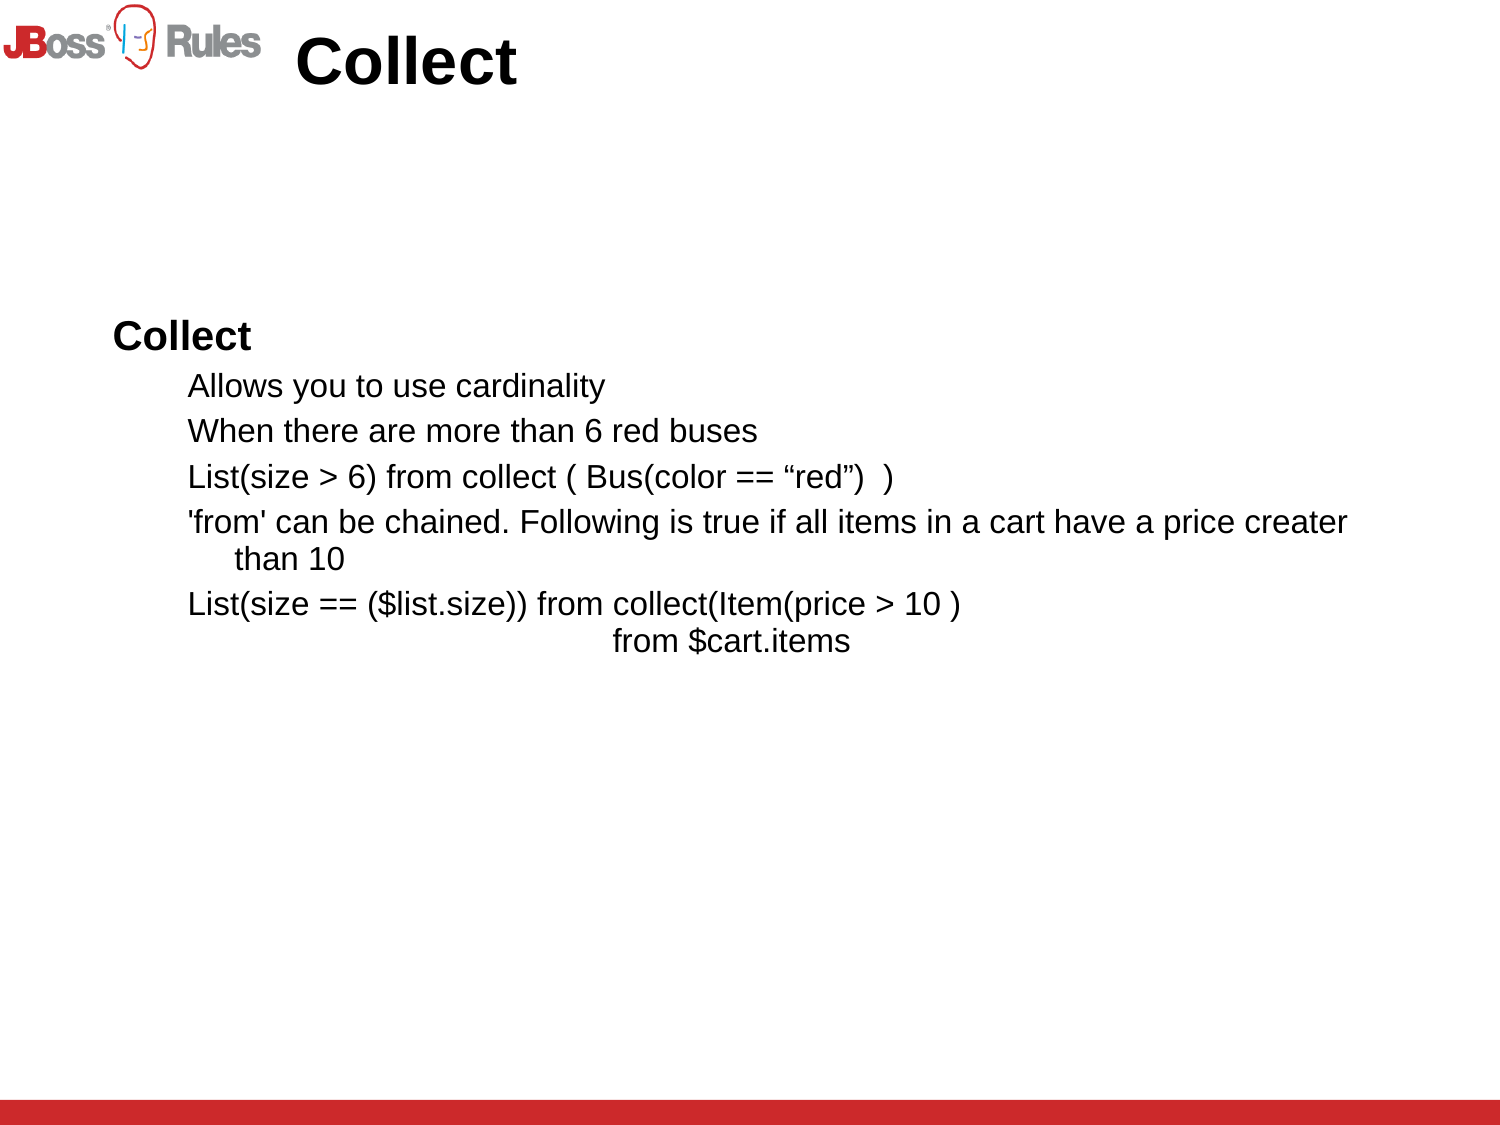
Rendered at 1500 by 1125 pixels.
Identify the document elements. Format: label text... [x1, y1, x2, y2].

picture [0, 0, 266, 73]
title Collect [295, 5, 1496, 119]
list Collect Allows you to use cardinality When there are more than 6 red buses List(size > 6) from collect ( Bus(color == “red”) ) 'from' can be chained. Following is true if all items in a cart have a price creater than 10 List(size == ($list.size)) from collect(Item(price > 10 ) from $cart.items [112, 312, 1388, 973]
